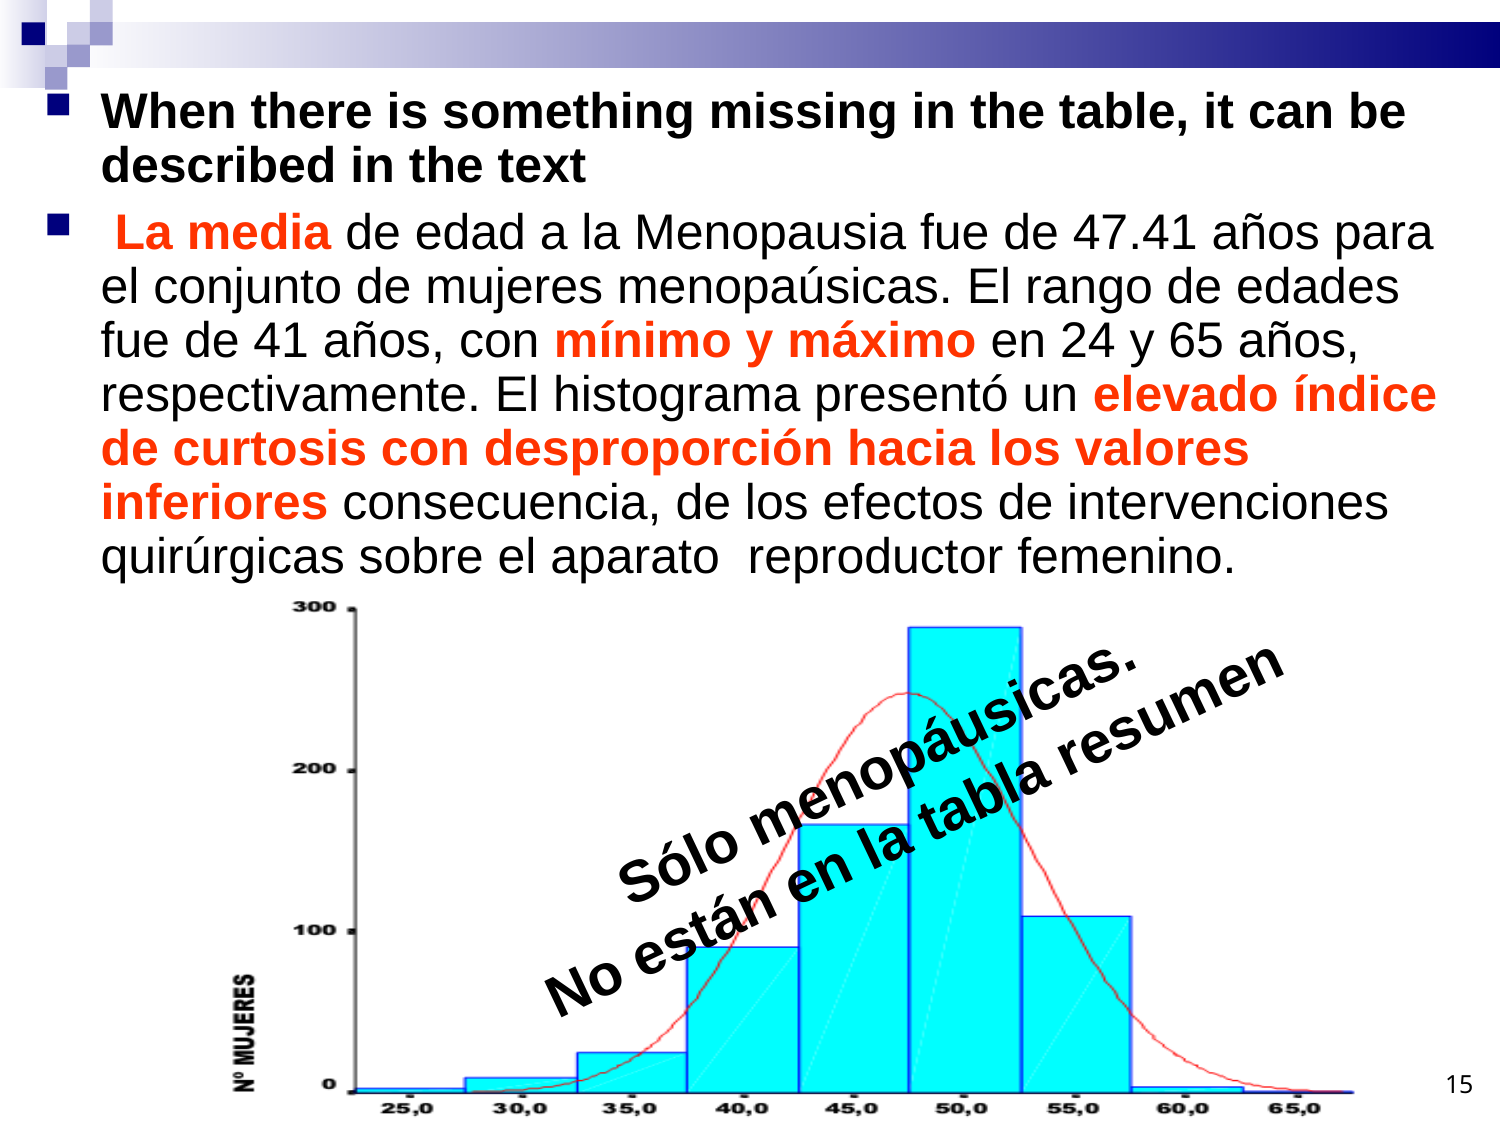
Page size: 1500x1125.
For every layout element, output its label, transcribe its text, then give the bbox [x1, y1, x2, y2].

text_box Sólo menopáusicas. No están en la tabla resumen [486, 543, 1309, 1044]
list When there is something missing in the table, it can be described in the text La media de edad a la Menopausia fue de 47.41 años para el conjunto de mujeres menopaúsicas. El rango de edades fue de 41 años, con mínimo y máximo en 24 y 65 años, respectivamente. El histograma presentó un elevado índice de curtosis con desproporción hacia los valores inferiores consecuencia, de los efectos de intervenciones quirúrgicas sobre el aparato reproductor femenino. [29, 78, 1471, 598]
text_box <número> [1359, 1070, 1489, 1110]
text_box [206, 586, 1359, 1125]
